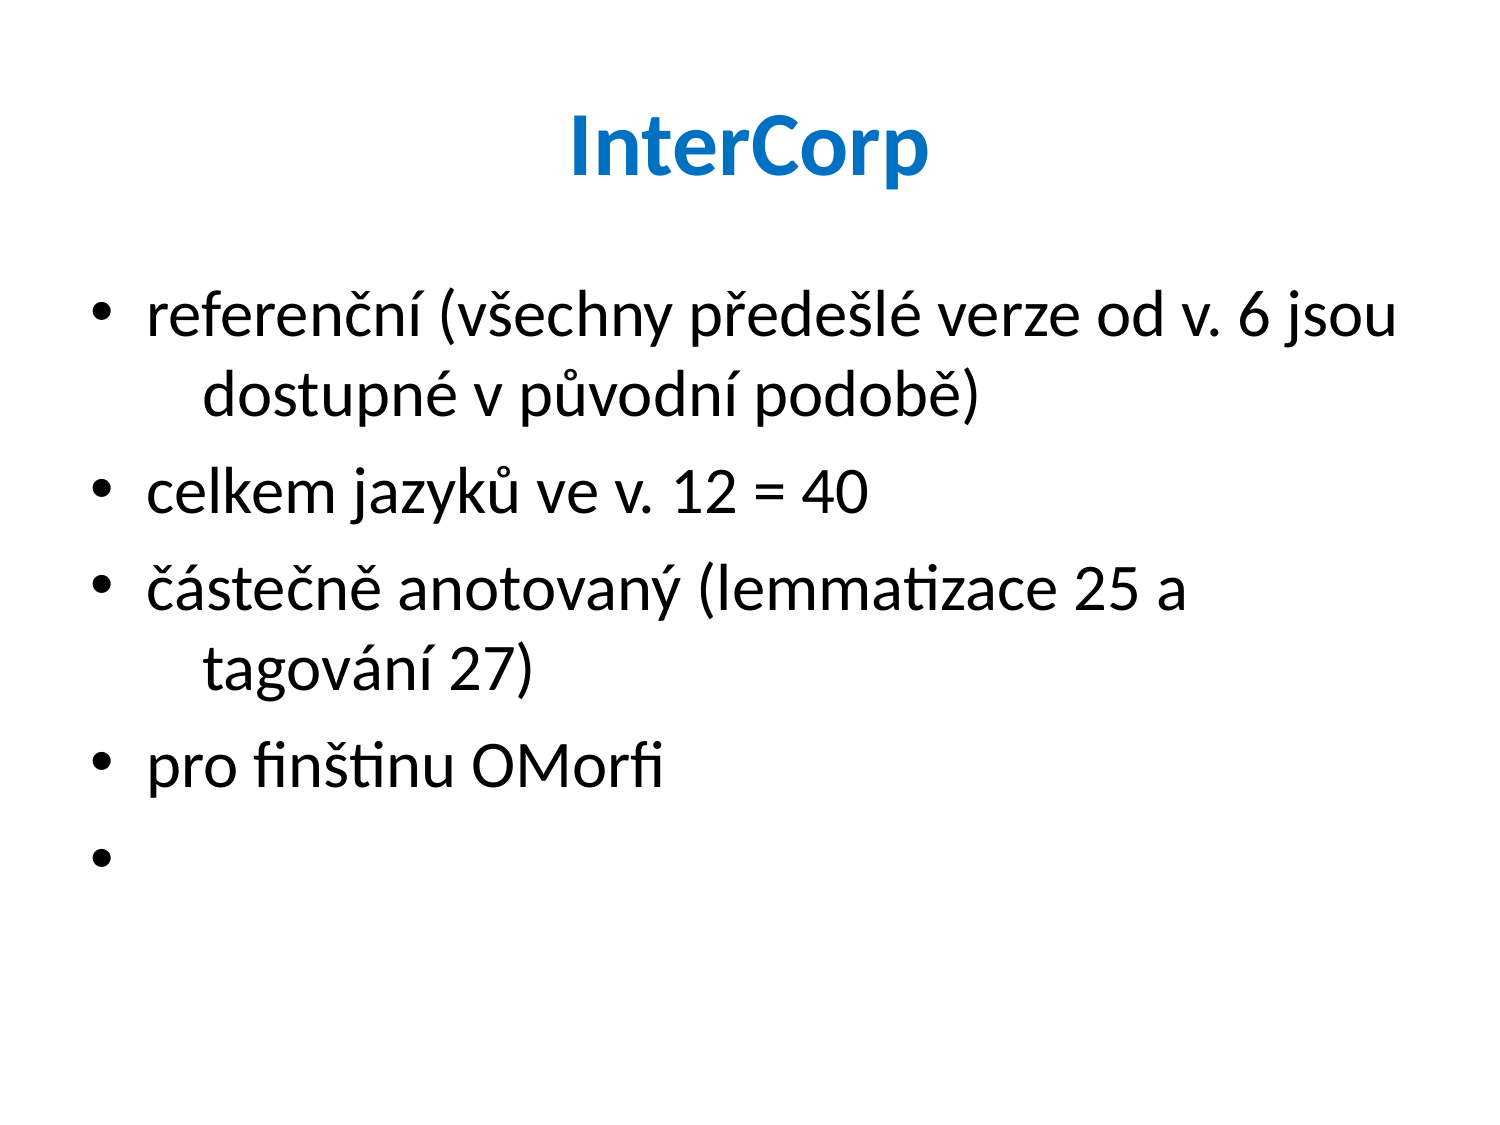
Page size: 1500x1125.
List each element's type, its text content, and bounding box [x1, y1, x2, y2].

list referenční (všechny předešlé verze od v. 6 jsou dostupné v původní podobě) celkem jazyků ve v. 12 = 40 částečně anotovaný (lemmatizace 25 a tagování 27) pro finštinu OMorfi [75, 262, 1426, 1005]
title InterCorp [75, 45, 1426, 233]
